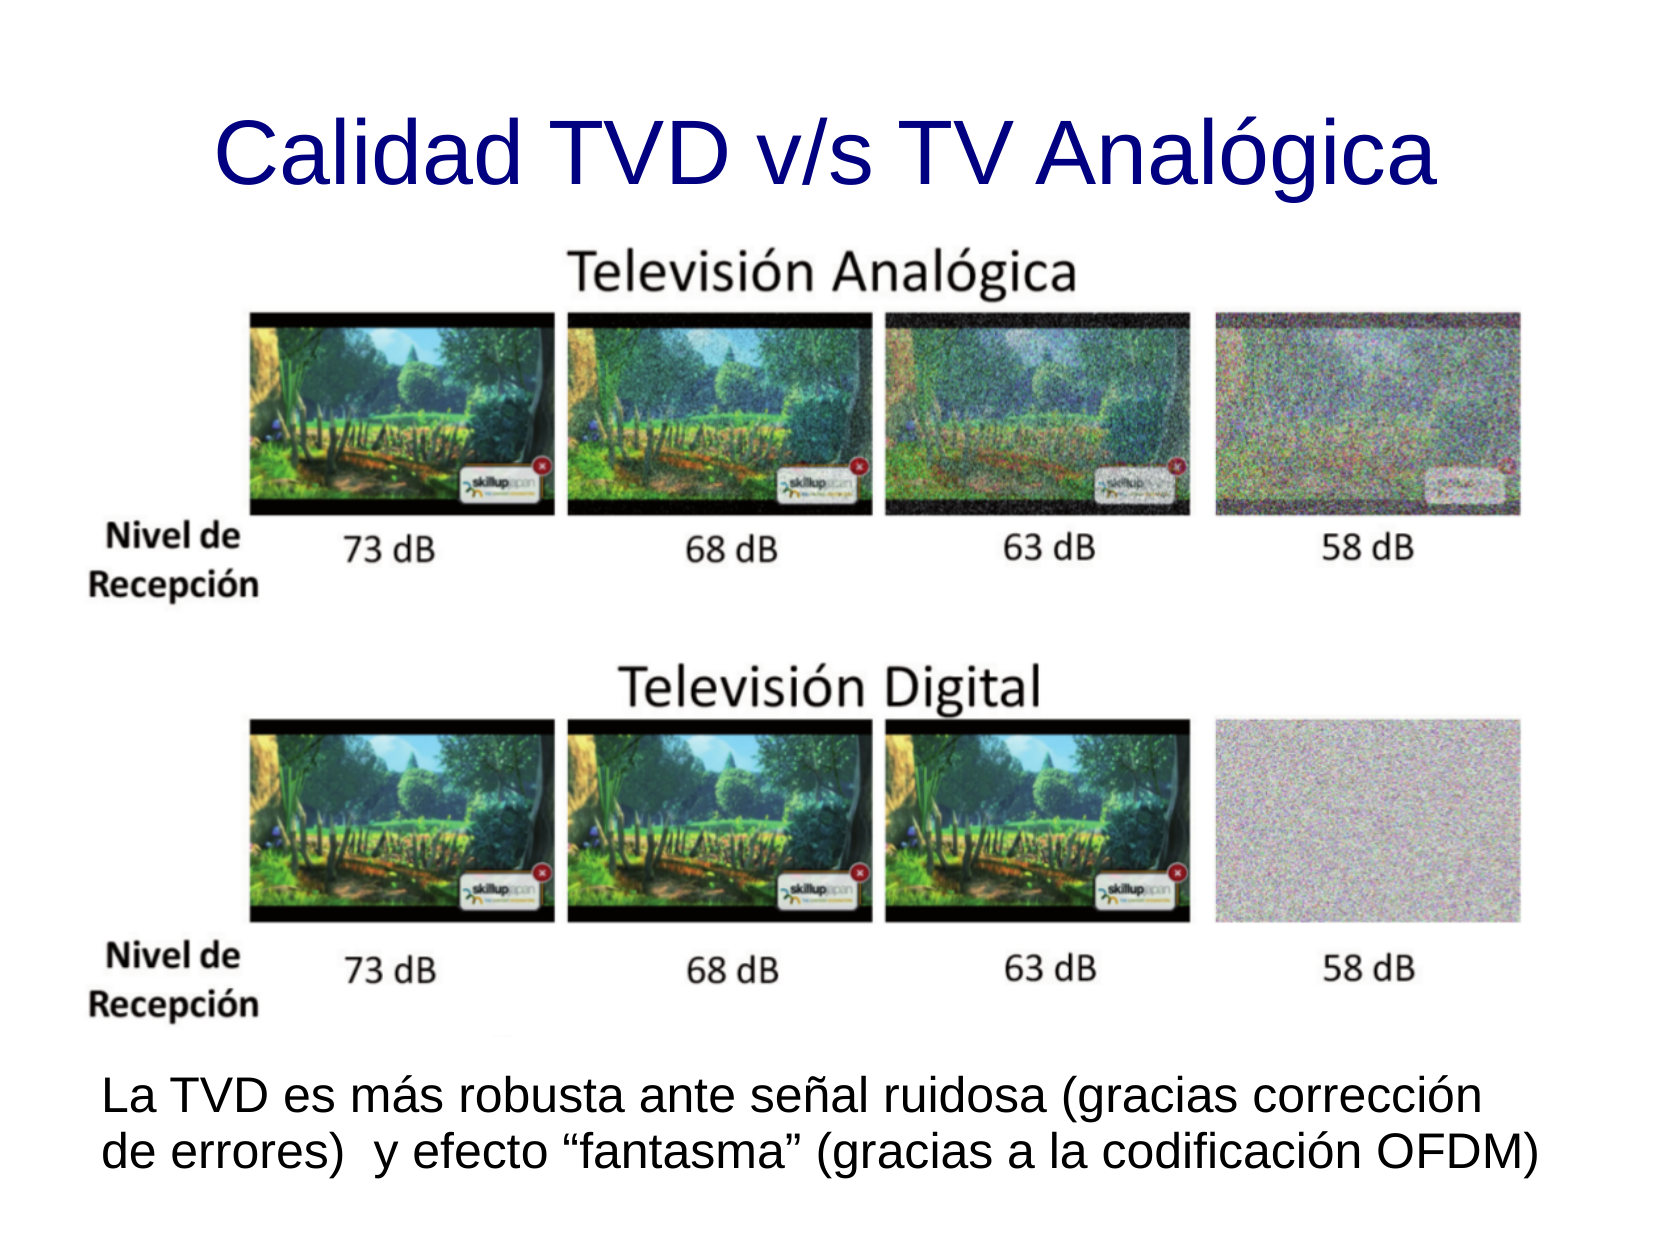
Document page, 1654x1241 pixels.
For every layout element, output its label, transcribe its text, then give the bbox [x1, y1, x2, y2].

picture [82, 244, 1538, 1037]
title Calidad TVD v/s TV Analógica [82, 49, 1571, 257]
text_box La TVD es más robusta ante señal ruidosa (gracias corrección de errores) y efecto “fantasma” (gracias a la codificación OFDM) [86, 1059, 1557, 1188]
